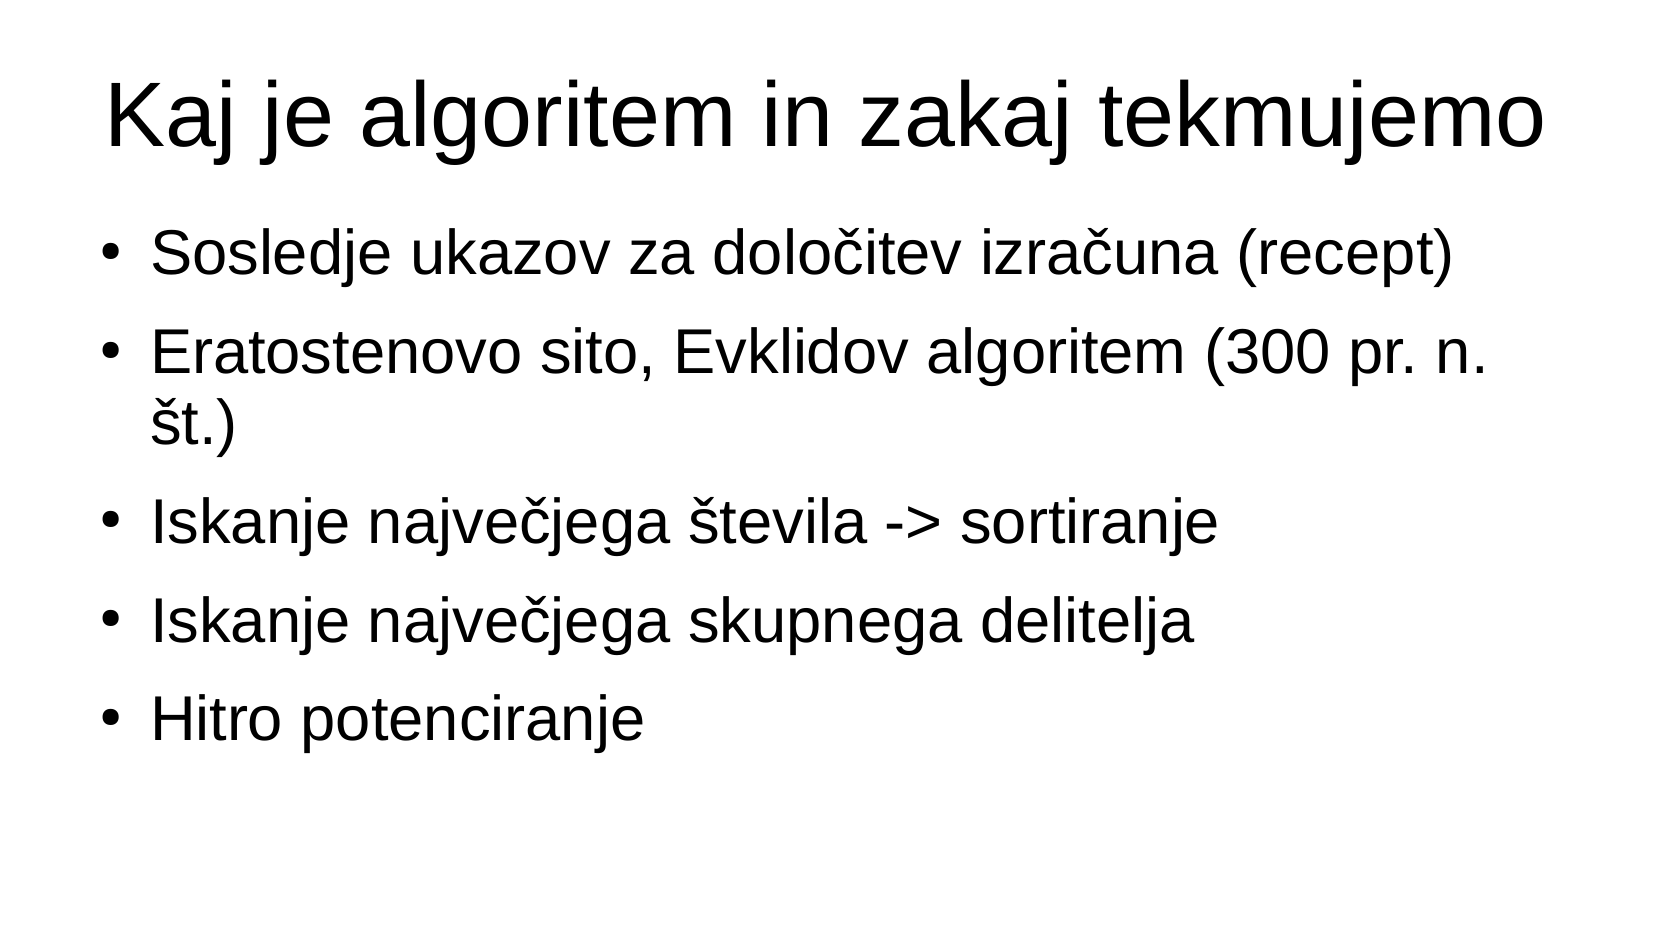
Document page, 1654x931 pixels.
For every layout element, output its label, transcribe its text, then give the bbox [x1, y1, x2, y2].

list Sosledje ukazov za določitev izračuna (recept) Eratostenovo sito, Evklidov algoritem (300 pr. n. št.) Iskanje največjega števila -> sortiranje Iskanje največjega skupnega delitelja Hitro potenciranje [82, 217, 1571, 758]
title Kaj je algoritem in zakaj tekmujemo [82, 37, 1571, 193]
